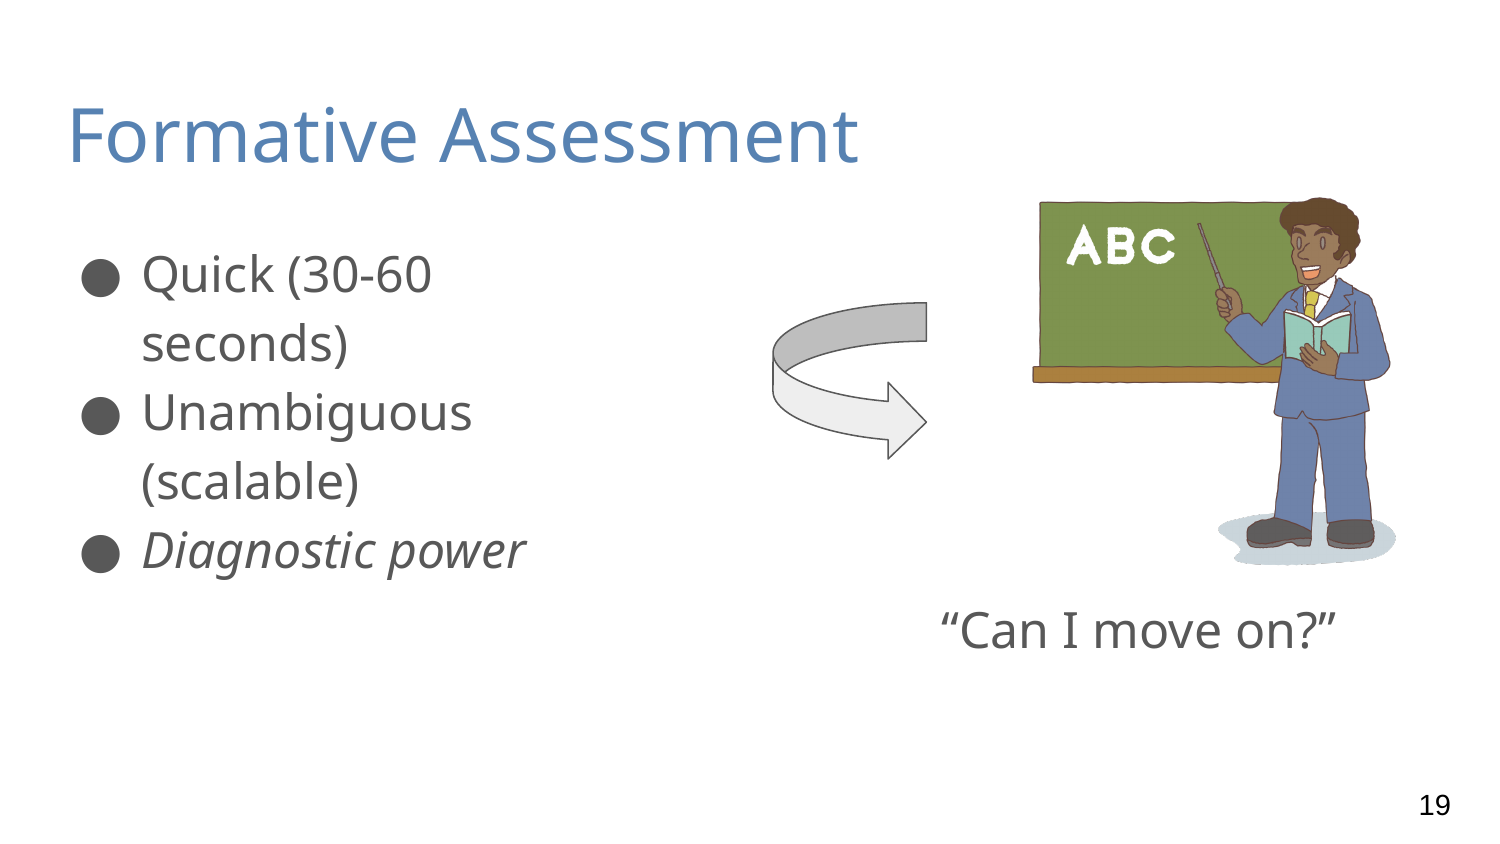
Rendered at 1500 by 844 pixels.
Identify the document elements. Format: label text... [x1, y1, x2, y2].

text_box [772, 302, 927, 459]
title Formative Assessment [51, 72, 1449, 167]
text_box “Can I move on?” [926, 574, 1359, 691]
text_box Quick (30-60 seconds) Unambiguous (scalable) Diagnostic power [51, 218, 668, 750]
picture [1031, 195, 1398, 568]
